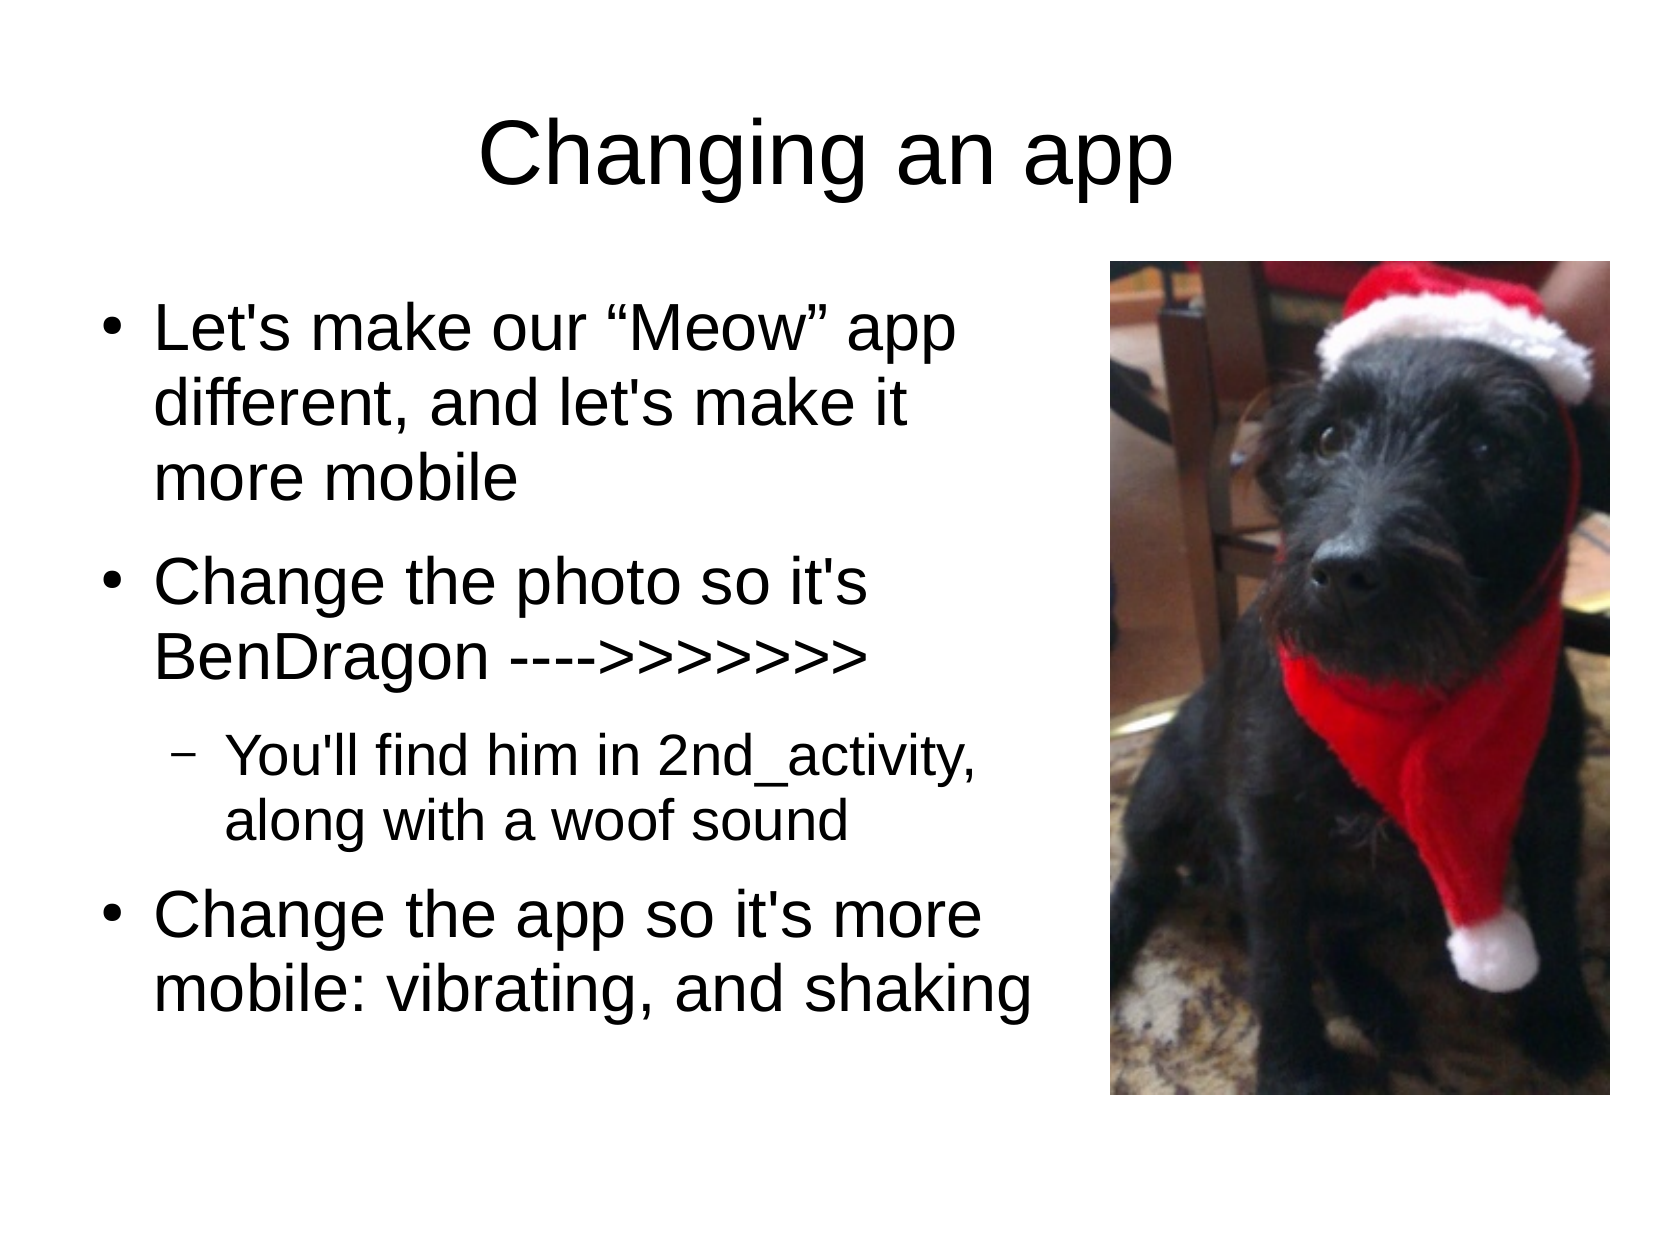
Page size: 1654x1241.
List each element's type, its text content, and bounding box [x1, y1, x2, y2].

title Changing an app [82, 49, 1571, 257]
list Let's make our “Meow” app different, and let's make it more mobile Change the photo so it's BenDragon ---->>>>>>> You'll find him in 2nd_activity, along with a woof sound Change the app so it's more mobile: vibrating, and shaking [82, 290, 1076, 1066]
picture [1110, 261, 1610, 1096]
